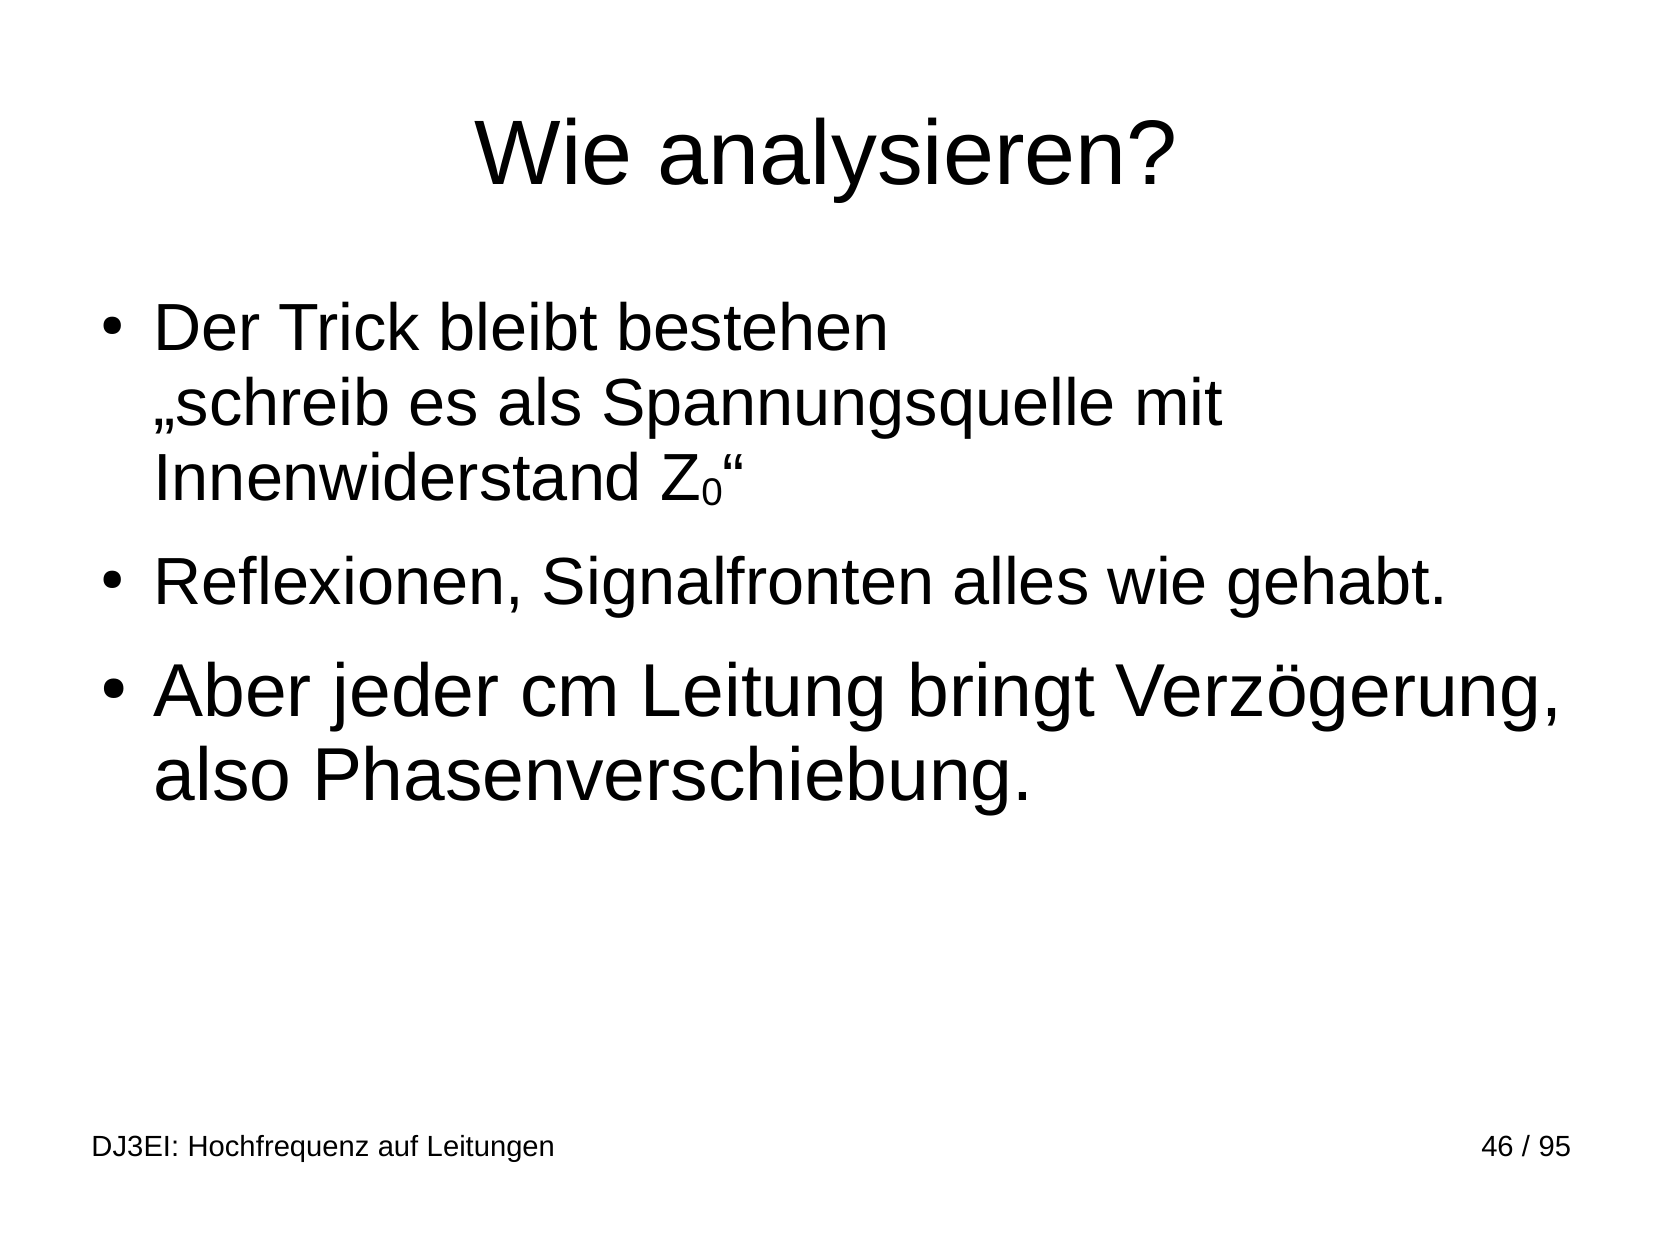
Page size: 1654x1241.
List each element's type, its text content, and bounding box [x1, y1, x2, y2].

list Der Trick bleibt bestehen „schreib es als Spannungsquelle mit Innenwiderstand Z0“ Reflexionen, Signalfronten alles wie gehabt. Aber jeder cm Leitung bringt Verzögerung, also Phasenverschiebung. [82, 290, 1595, 1010]
title Wie analysieren? [82, 49, 1571, 257]
